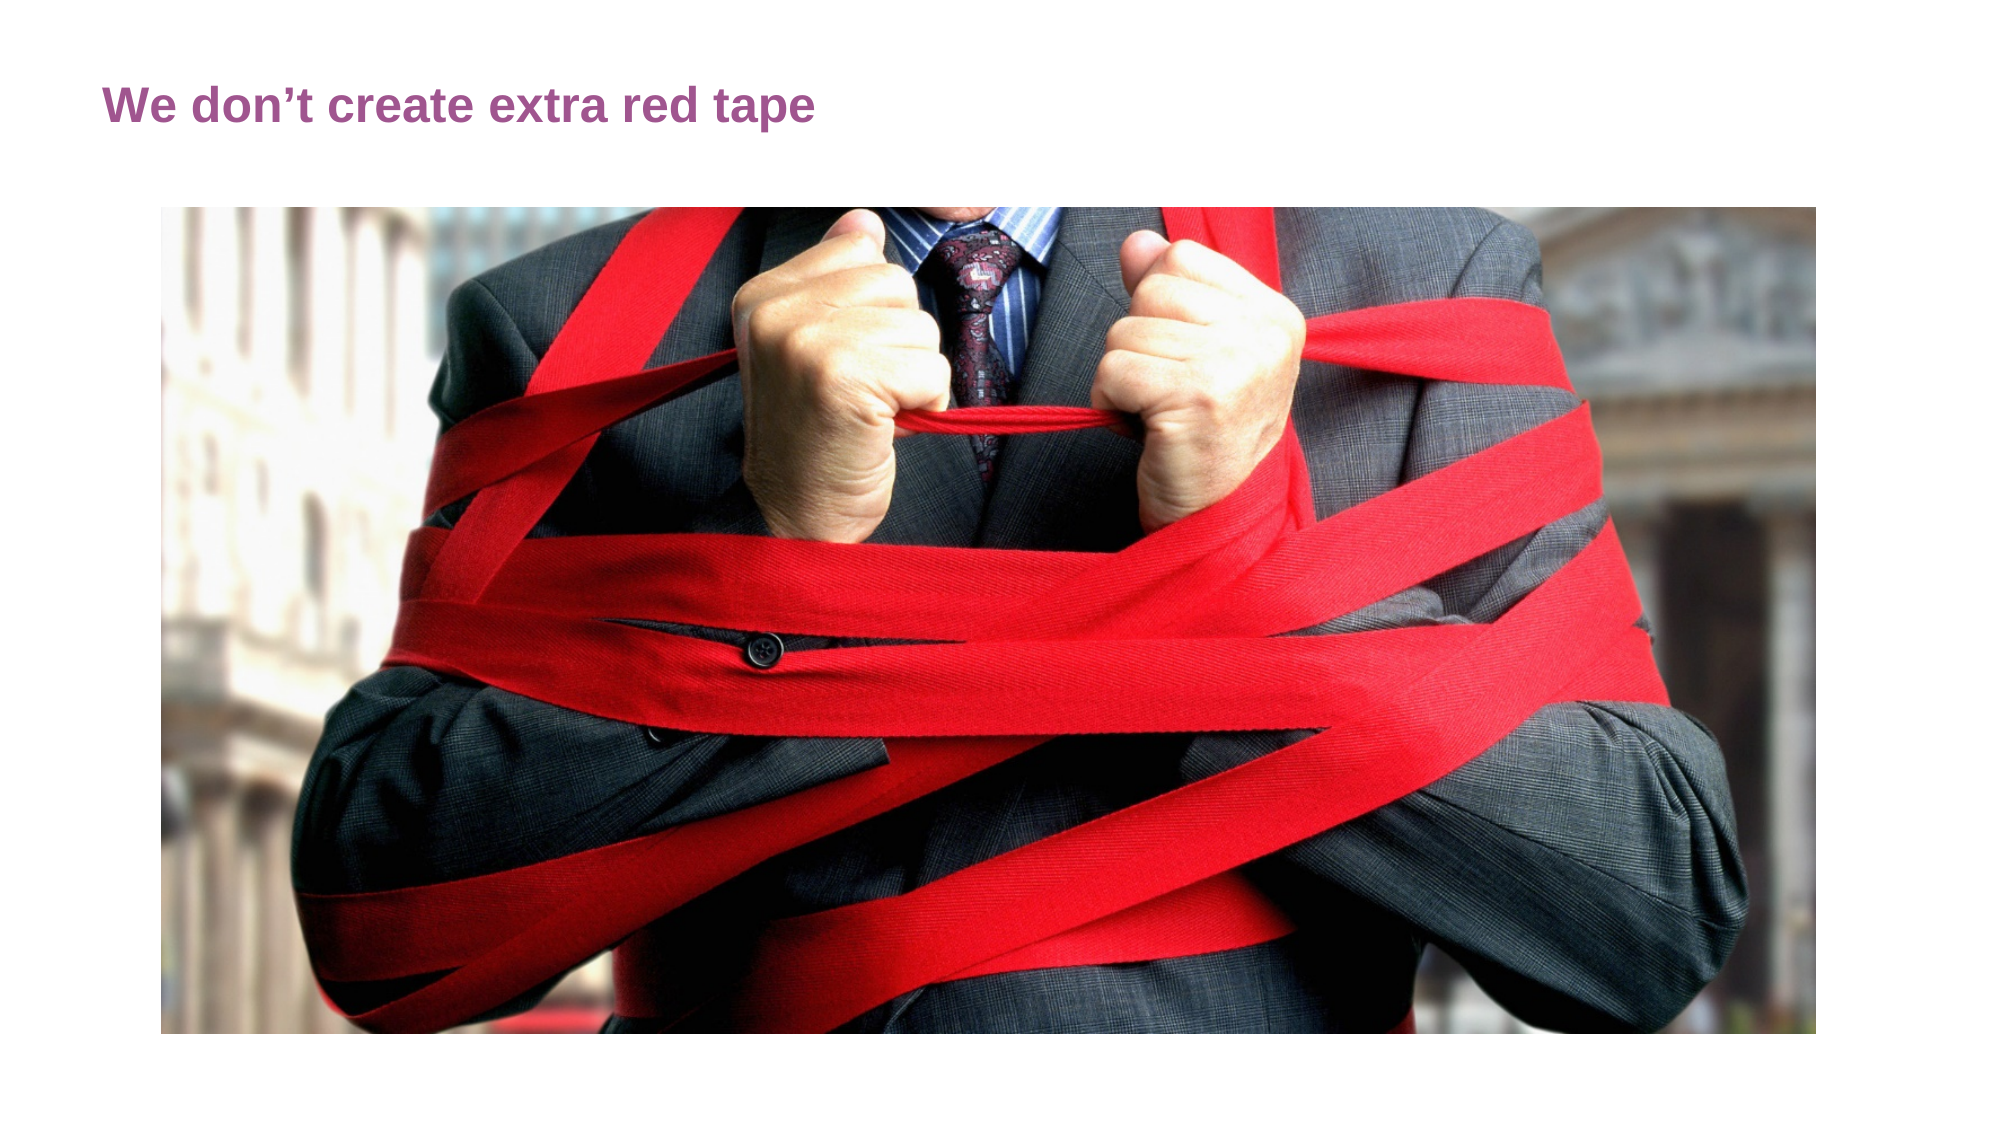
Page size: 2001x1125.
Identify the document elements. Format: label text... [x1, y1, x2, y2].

title We don’t create extra red tape [102, 66, 1491, 161]
picture [161, 207, 1816, 1034]
